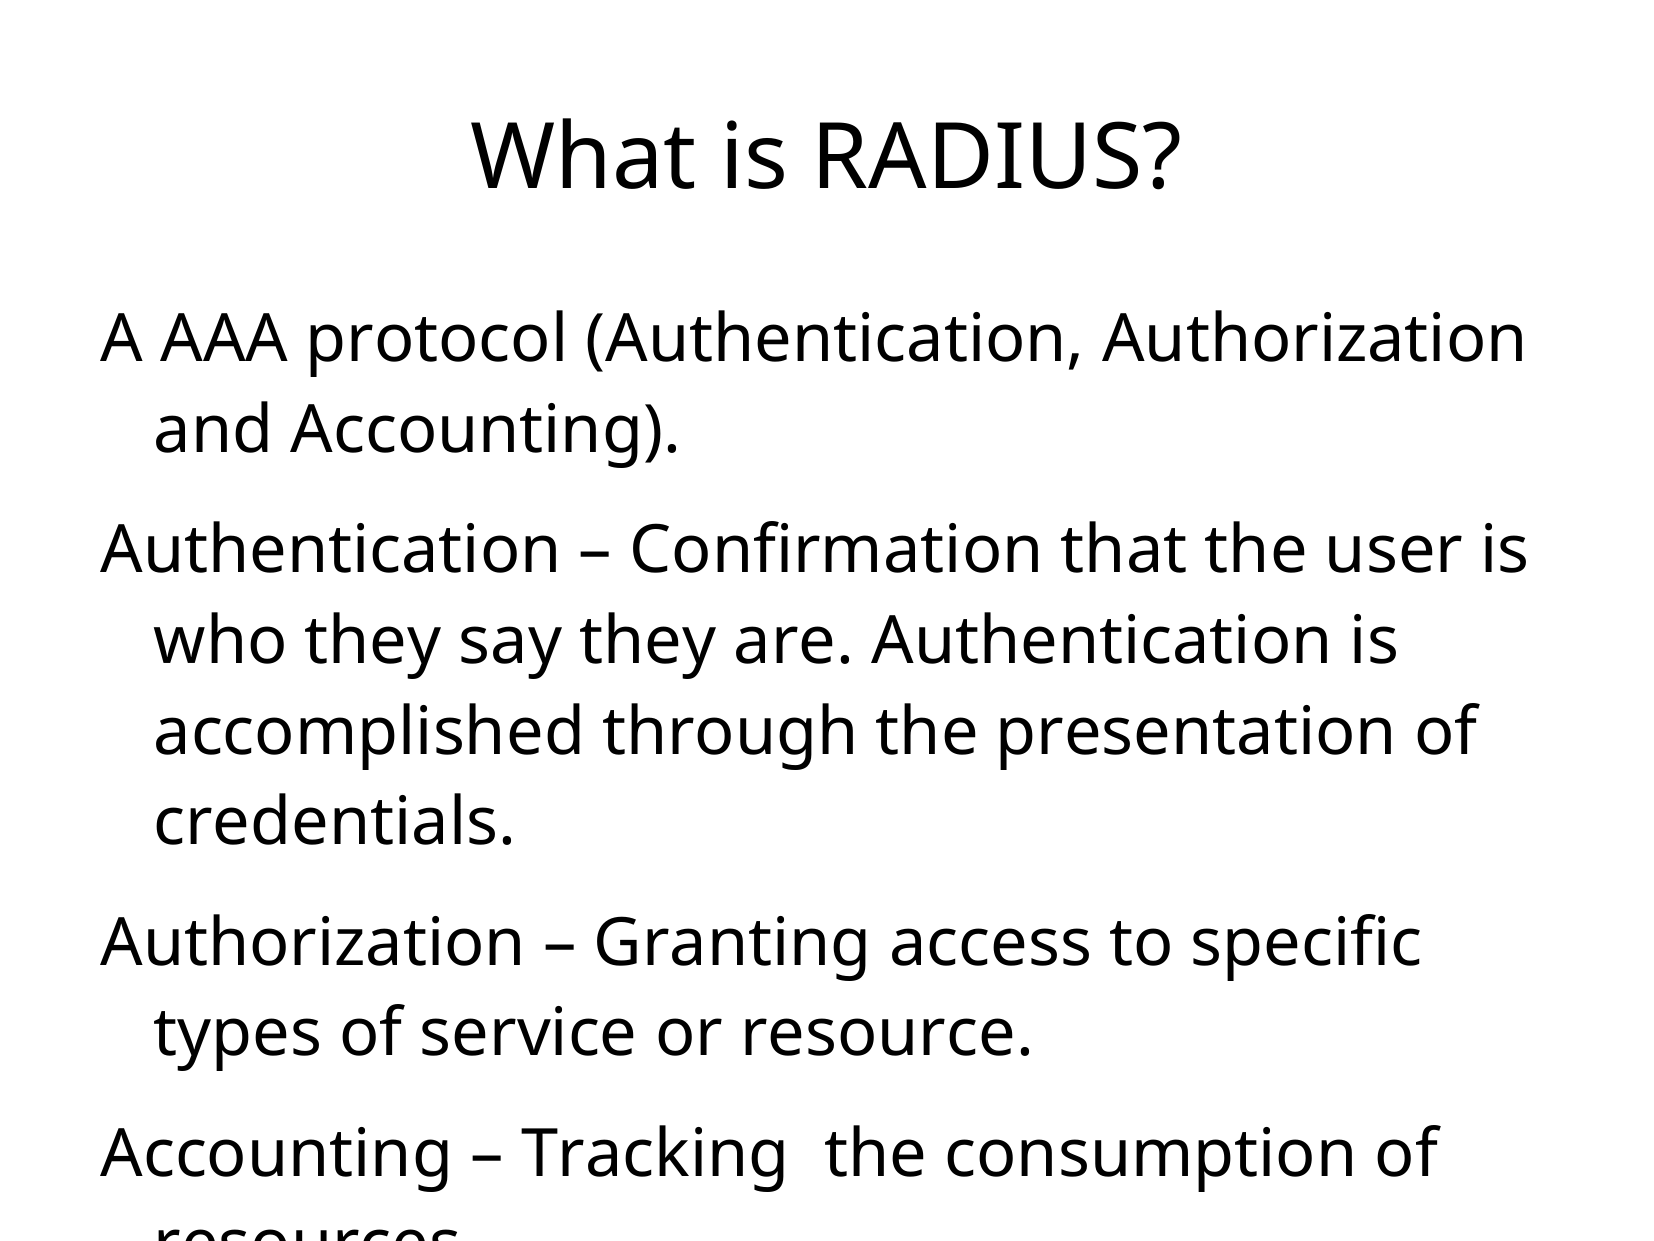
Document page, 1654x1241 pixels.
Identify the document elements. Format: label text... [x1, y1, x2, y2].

title What is RADIUS? [82, 49, 1571, 257]
list A AAA protocol (Authentication, Authorization and Accounting). Authentication – Confirmation that the user is who they say they are. Authentication is accomplished through the presentation of credentials. Authorization – Granting access to specific types of service or resource. Accounting – Tracking the consumption of resources. [82, 290, 1571, 1187]
